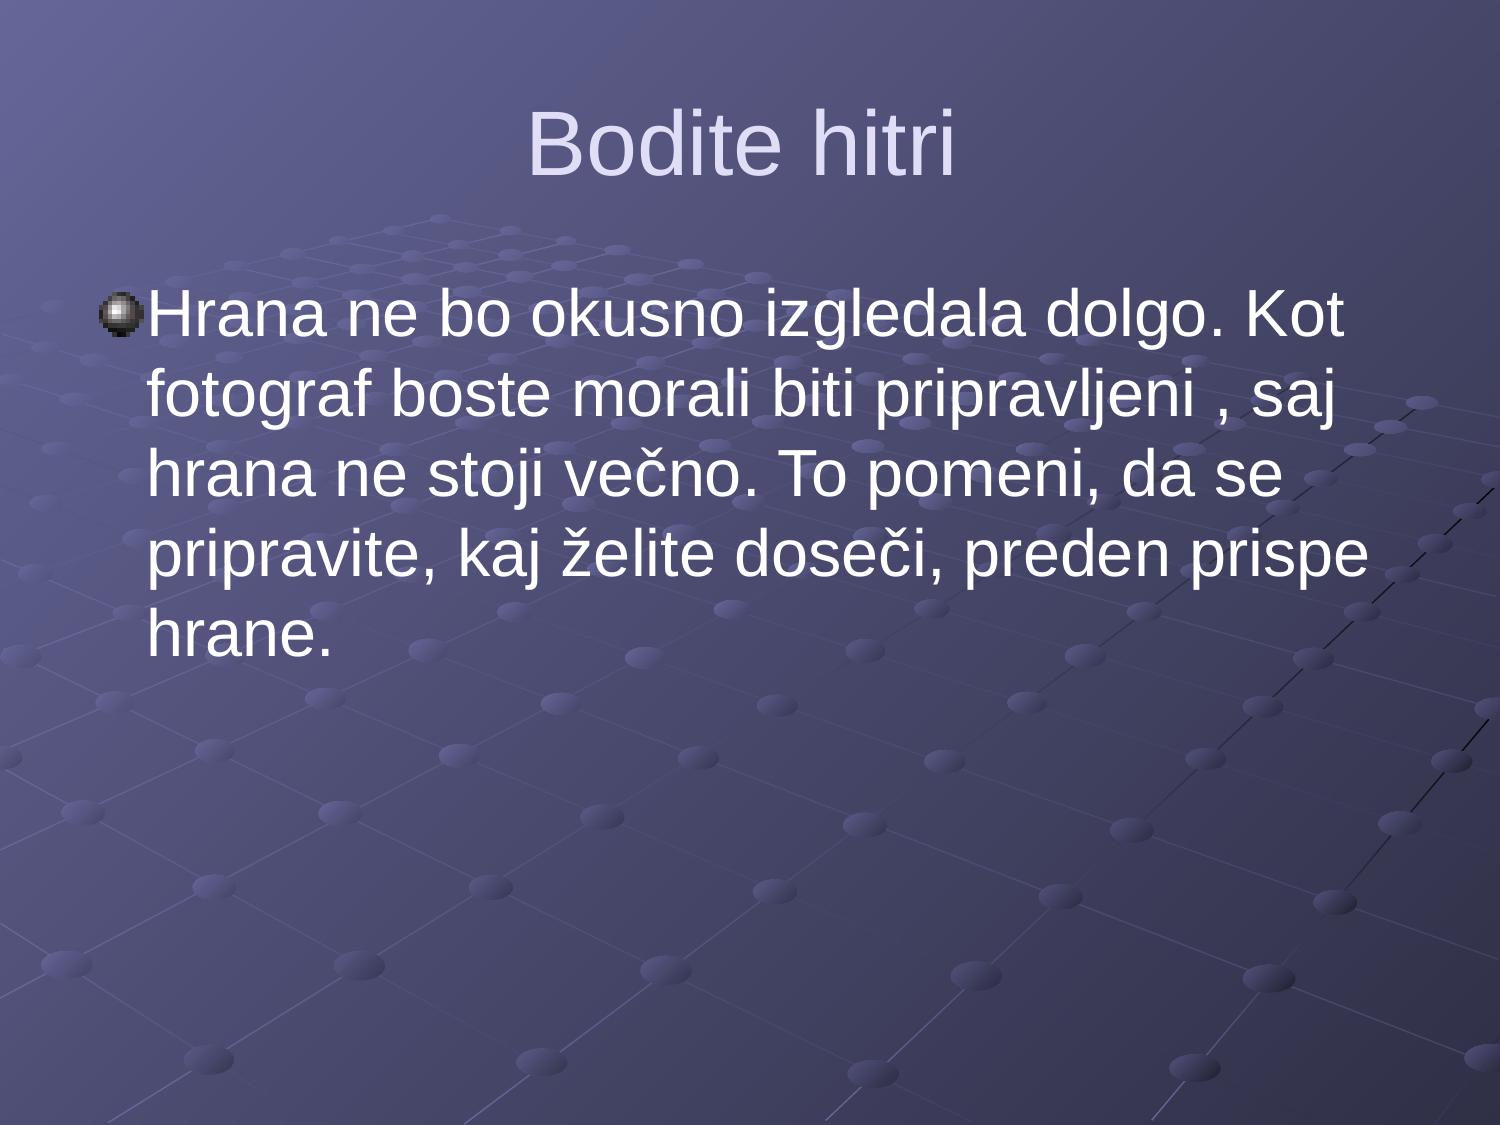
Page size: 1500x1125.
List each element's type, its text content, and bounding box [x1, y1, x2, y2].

title Bodite hitri [75, 45, 1425, 233]
list Hrana ne bo okusno izgledala dolgo. Kot fotograf boste morali biti pripravljeni , saj hrana ne stoji večno. To pomeni, da se pripravite, kaj želite doseči, preden prispe hrane. [75, 262, 1425, 1007]
